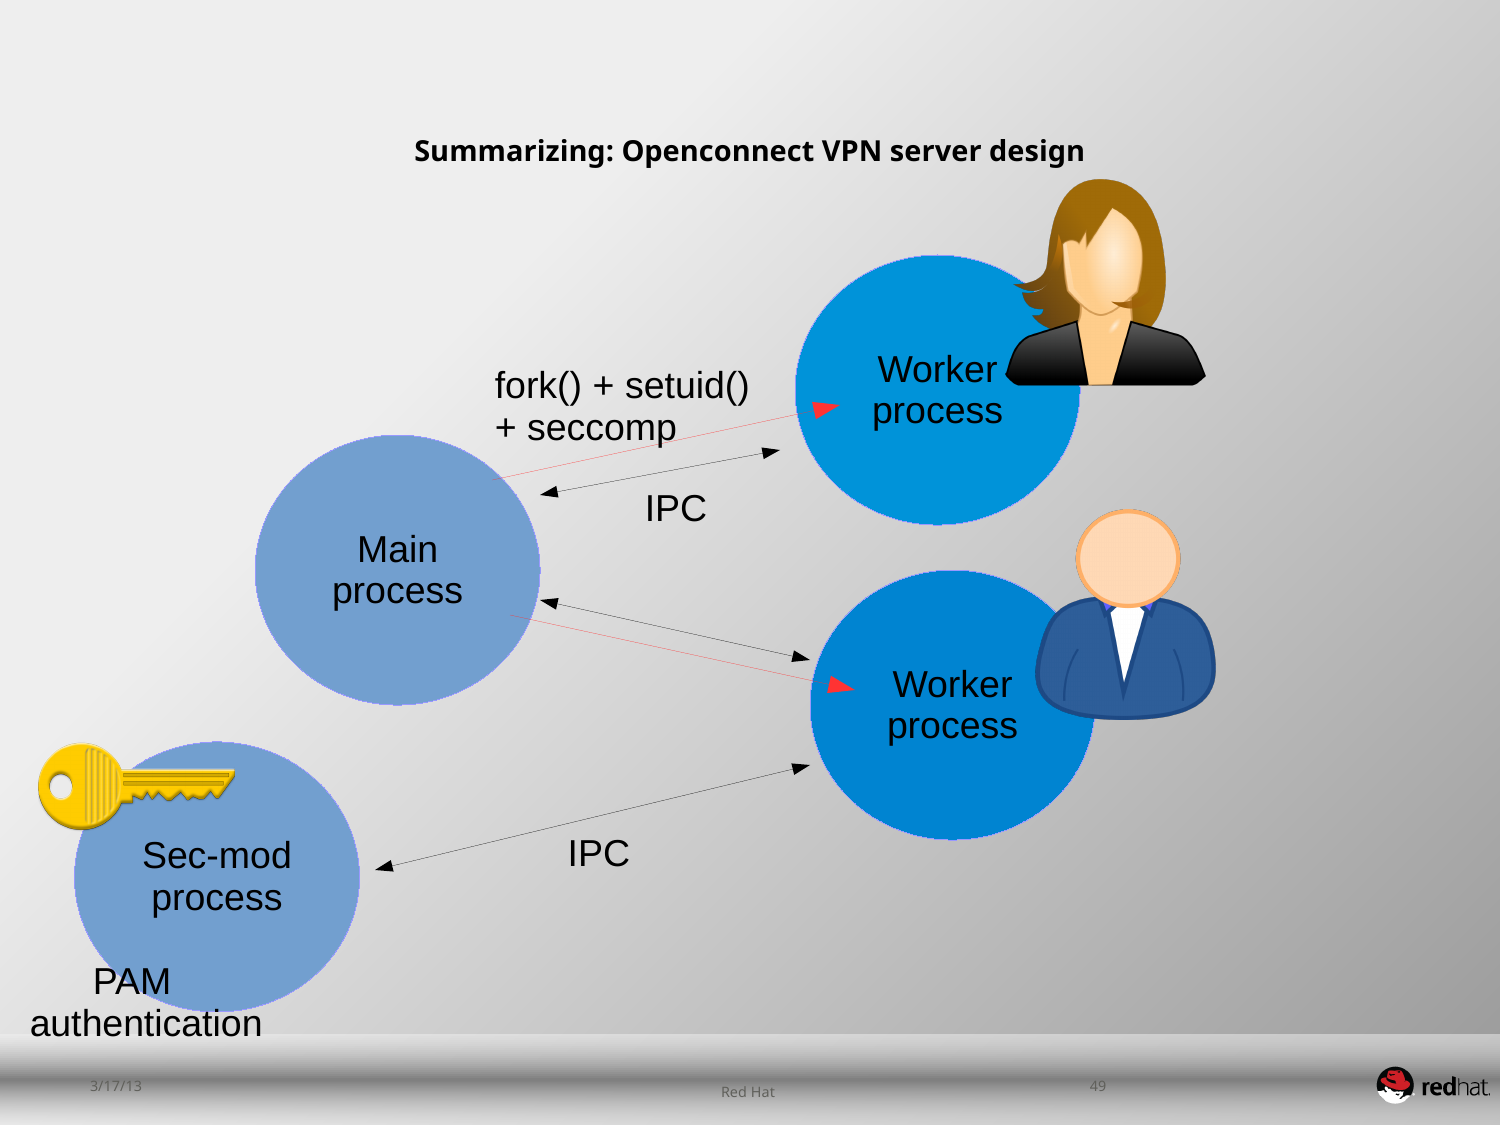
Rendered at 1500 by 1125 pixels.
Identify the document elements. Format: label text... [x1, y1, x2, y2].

text_box IPC [630, 479, 723, 537]
picture [1364, 1057, 1500, 1110]
text_box IPC [552, 825, 646, 882]
title Summarizing: Openconnect VPN server design [75, 22, 1426, 188]
text_box fork() + setuid() + seccomp [480, 356, 766, 456]
text_box PAM authentication [15, 952, 278, 1052]
slide_number <number> [1074, 1051, 1337, 1112]
footer Red Hat [300, 1065, 1200, 1110]
picture [1035, 509, 1216, 721]
list [74, 209, 1425, 1012]
picture [1005, 179, 1206, 386]
text_box Main process [255, 435, 541, 706]
picture [38, 741, 235, 832]
slide_number 3/17/13 [75, 1051, 425, 1112]
